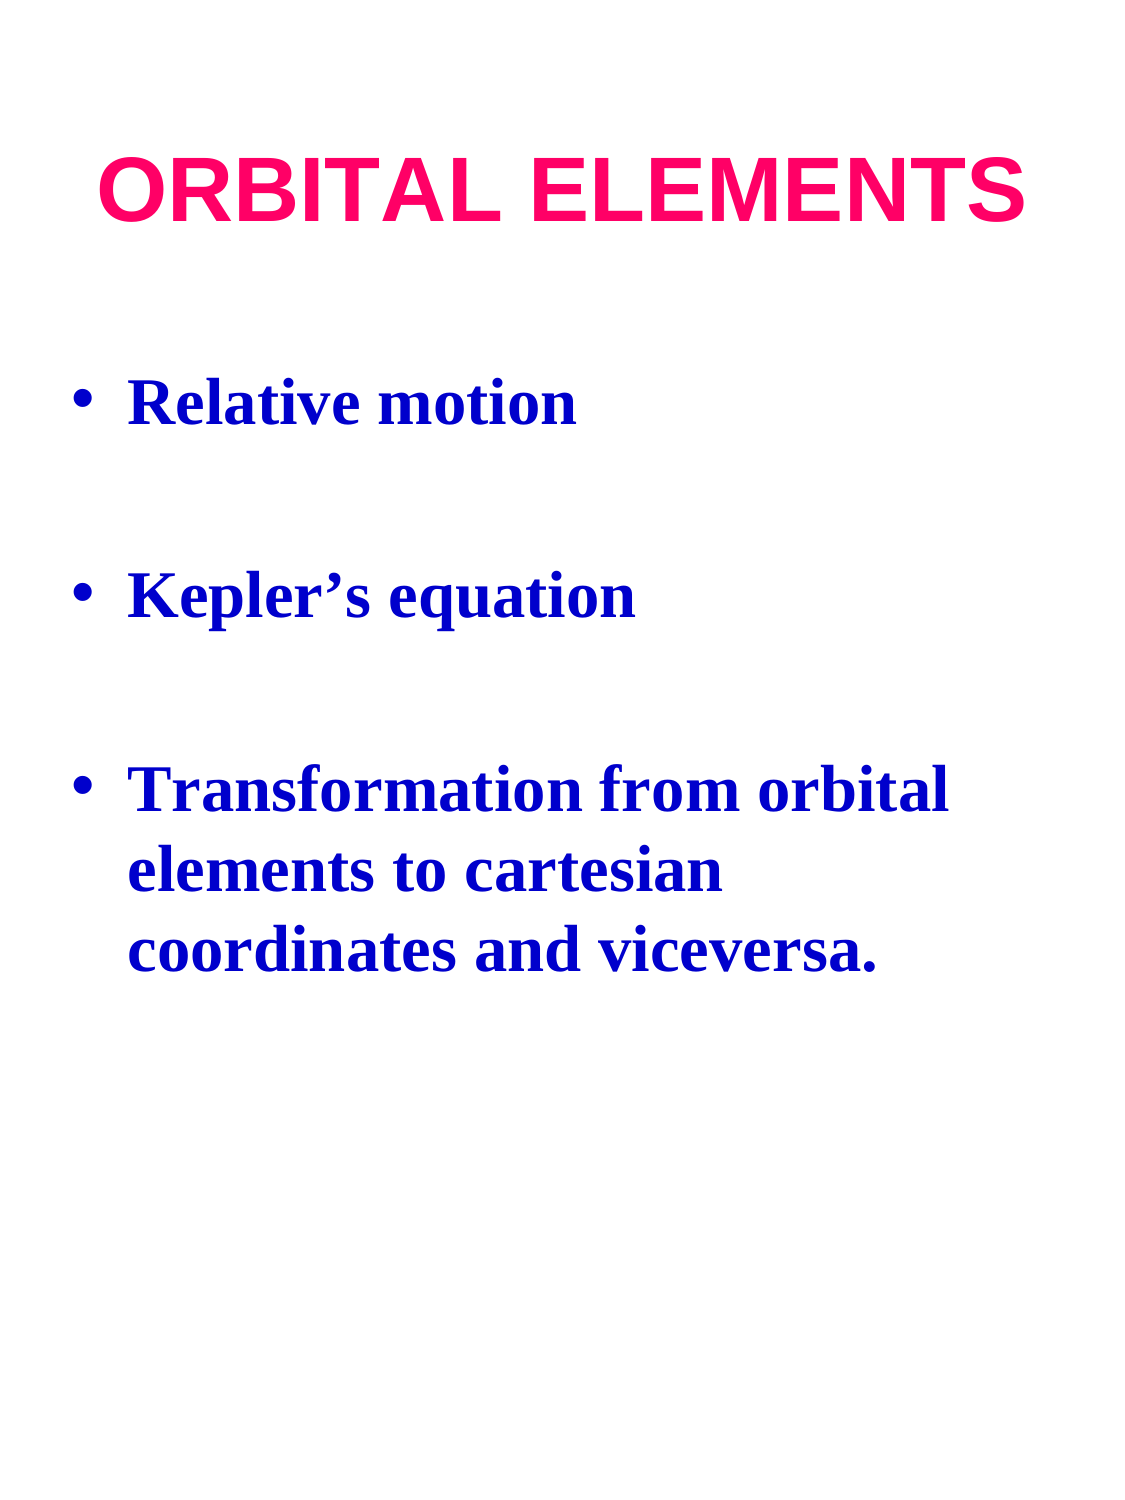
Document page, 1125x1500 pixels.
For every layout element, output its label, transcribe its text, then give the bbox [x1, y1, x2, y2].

title ORBITAL ELEMENTS [56, 60, 1069, 311]
list Relative motion Kepler’s equation Transformation from orbital elements to cartesian coordinates and viceversa. [56, 349, 1069, 1340]
